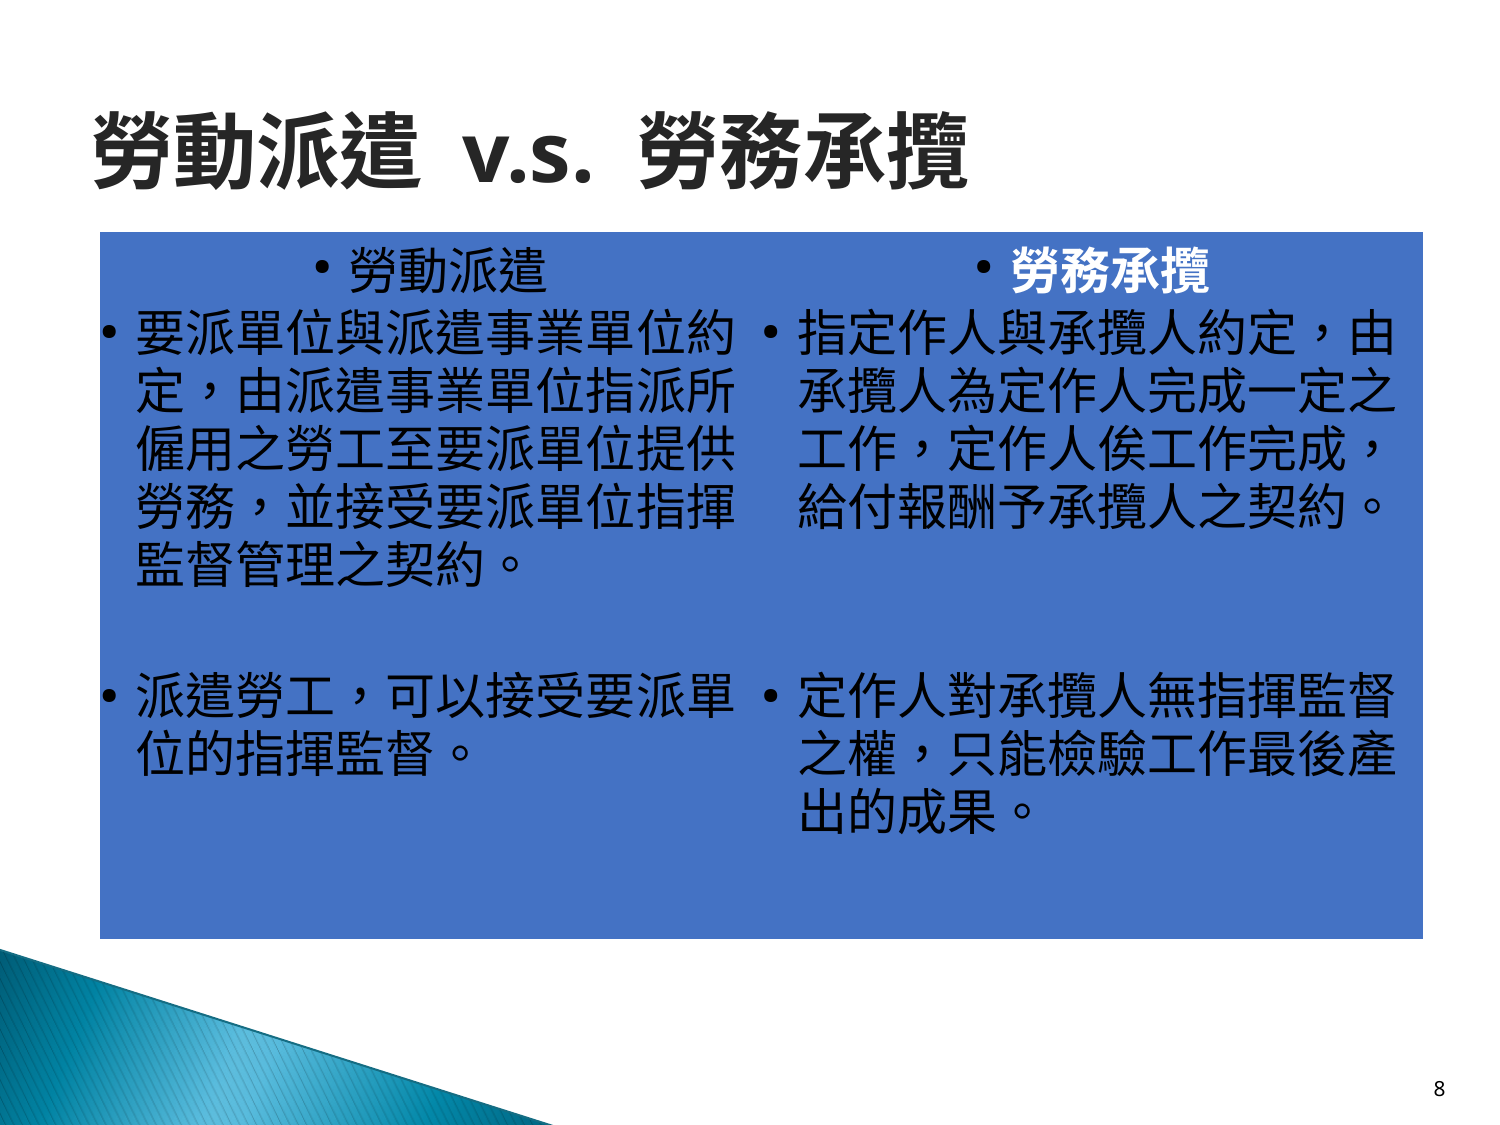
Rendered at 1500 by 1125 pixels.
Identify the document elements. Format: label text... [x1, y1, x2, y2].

table_cell 派遣勞工，可以接受要派單位的指揮監督。 [100, 668, 762, 939]
table_header 勞動派遣 [100, 232, 762, 305]
table_cell 定作人對承攬人無指揮監督之權，只能檢驗工作最後產出的成果。 [762, 668, 1423, 939]
table_cell 指定作人與承攬人約定，由承攬人為定作人完成一定之工作，定作人俟工作完成，給付報酬予承攬人之契約。 [762, 305, 1423, 668]
text_box 勞動派遣 v.s. 勞務承攬 [75, 91, 1426, 279]
table_cell 要派單位與派遣事業單位約定，由派遣事業單位指派所僱用之勞工至要派單位提供勞務，並接受要派單位指揮監督管理之契約。 [100, 305, 762, 668]
table_header 勞務承攬 [762, 232, 1423, 305]
text_box [1418, 1051, 1479, 1112]
